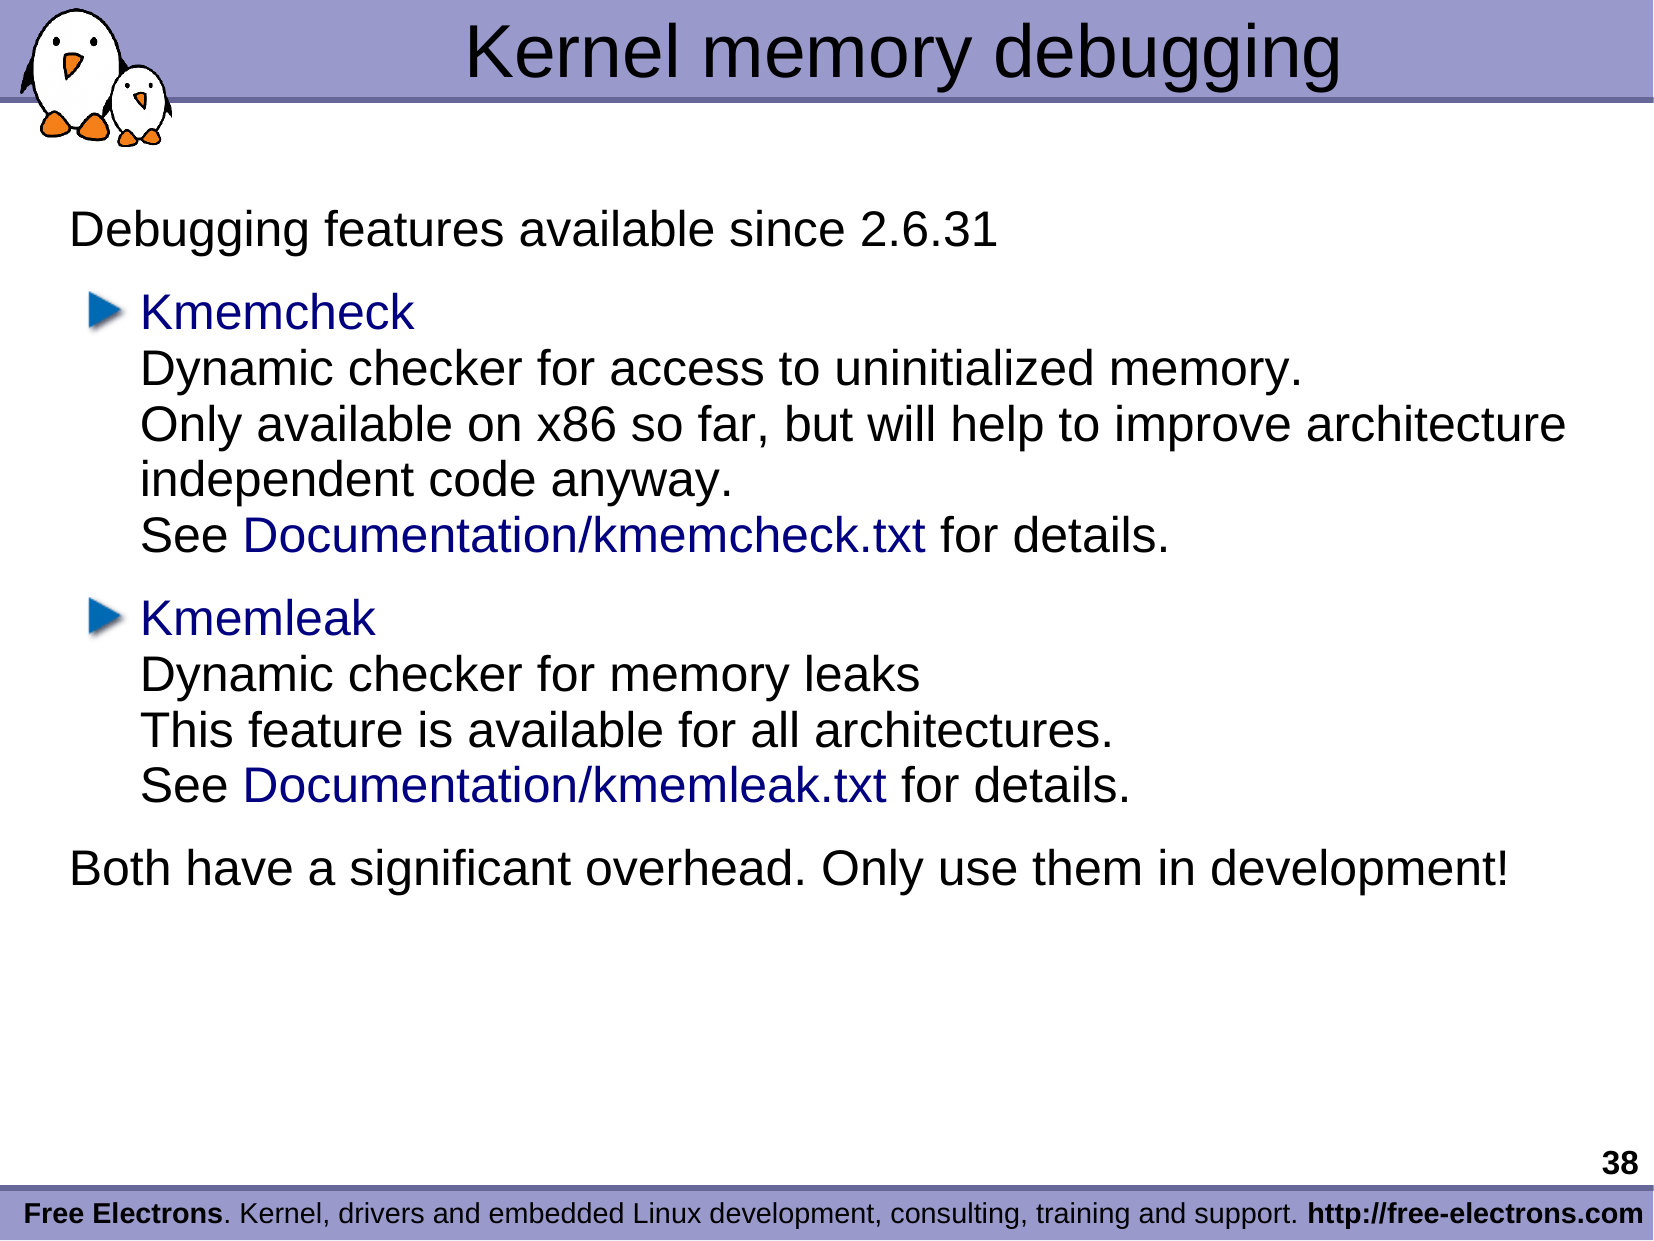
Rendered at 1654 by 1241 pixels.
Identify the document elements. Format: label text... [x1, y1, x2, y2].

list Debugging features available since 2.6.31 Kmemcheck Dynamic checker for access to uninitialized memory. Only available on x86 so far, but will help to improve architecture independent code anyway. See Documentation/kmemcheck.txt for details. Kmemleak Dynamic checker for memory leaks This feature is available for all architectures. See Documentation/kmemleak.txt for details. Both have a significant overhead. Only use them in development! [68, 201, 1592, 1118]
title Kernel memory debugging [178, 4, 1631, 98]
picture [20, 8, 172, 147]
